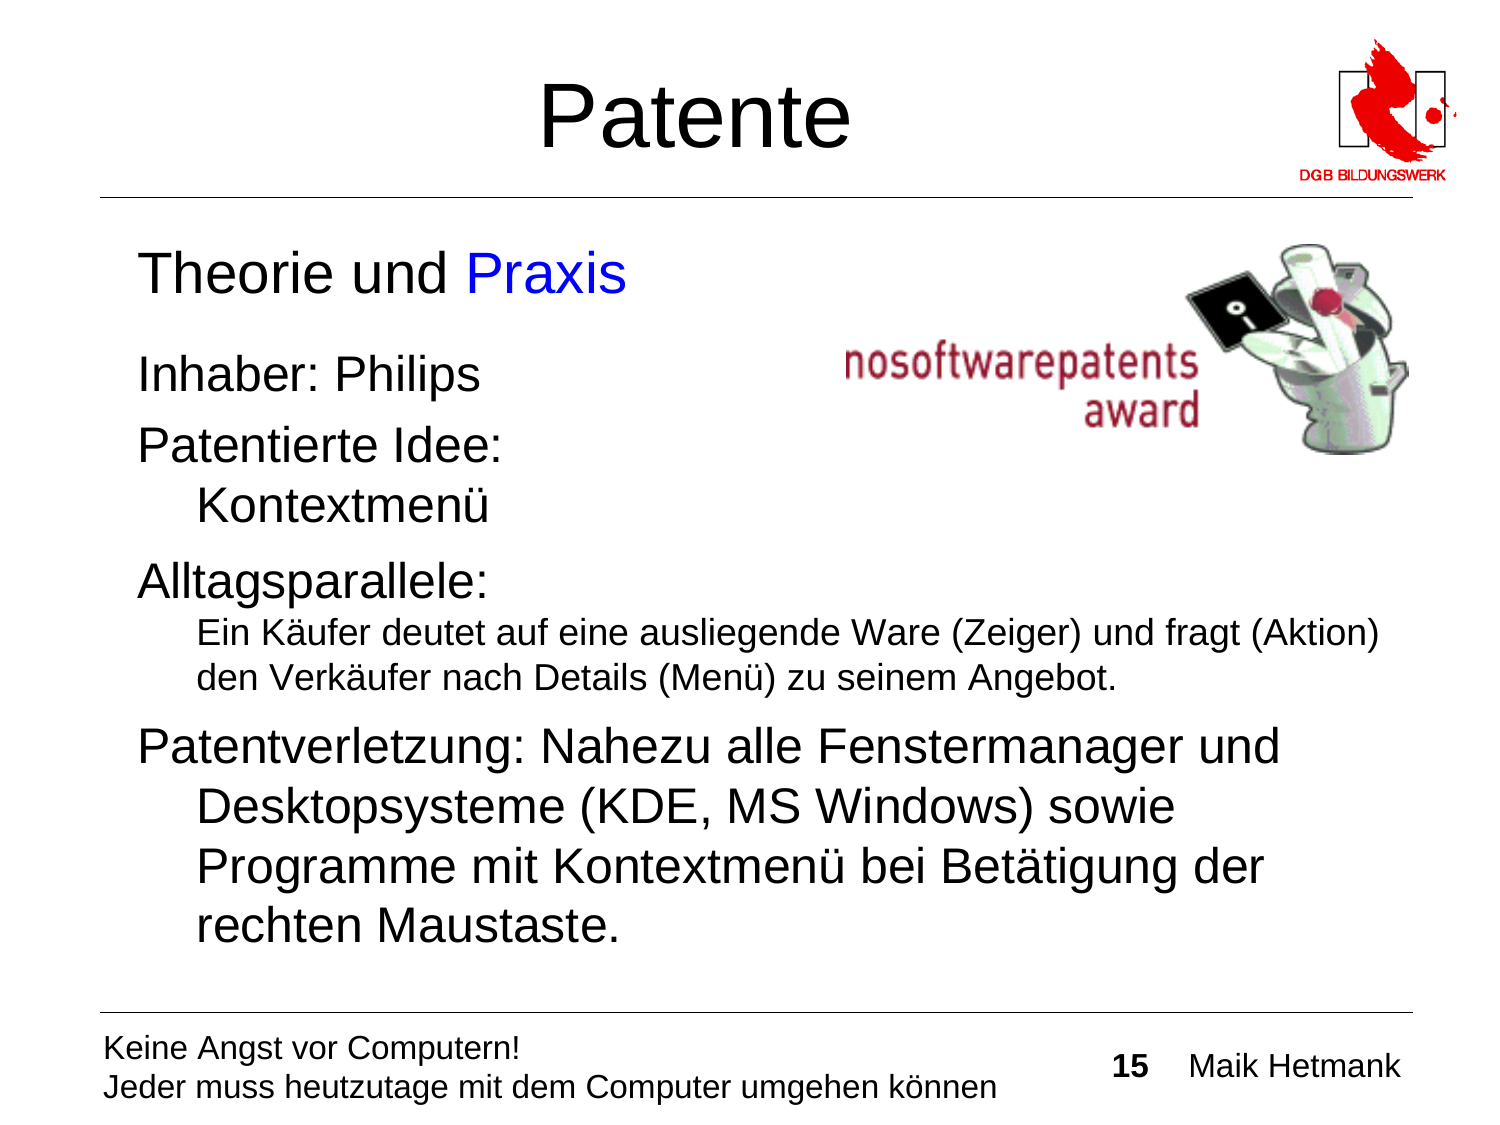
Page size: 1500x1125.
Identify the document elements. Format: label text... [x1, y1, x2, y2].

text_box Theorie und Praxis [137, 236, 1407, 302]
text_box Alltagsparallele: Ein Käufer deutet auf eine ausliegende Ware (Zeiger) und fragt (Aktion) den Verkäufer nach Details (Menü) zu seinem Angebot. [137, 549, 1407, 695]
picture [846, 244, 1409, 455]
text_box Inhaber: Philips [137, 342, 846, 409]
text_box Patentverletzung: Nahezu alle Fenstermanager und Desktopsysteme (KDE, MS Windows) sowie Programme mit Kontextmenü bei Betätigung der rechten Maustaste. [137, 714, 1407, 950]
title Patente [87, 49, 1305, 175]
text_box Patentierte Idee: Kontextmenü [137, 413, 1407, 529]
picture [1299, 37, 1457, 181]
